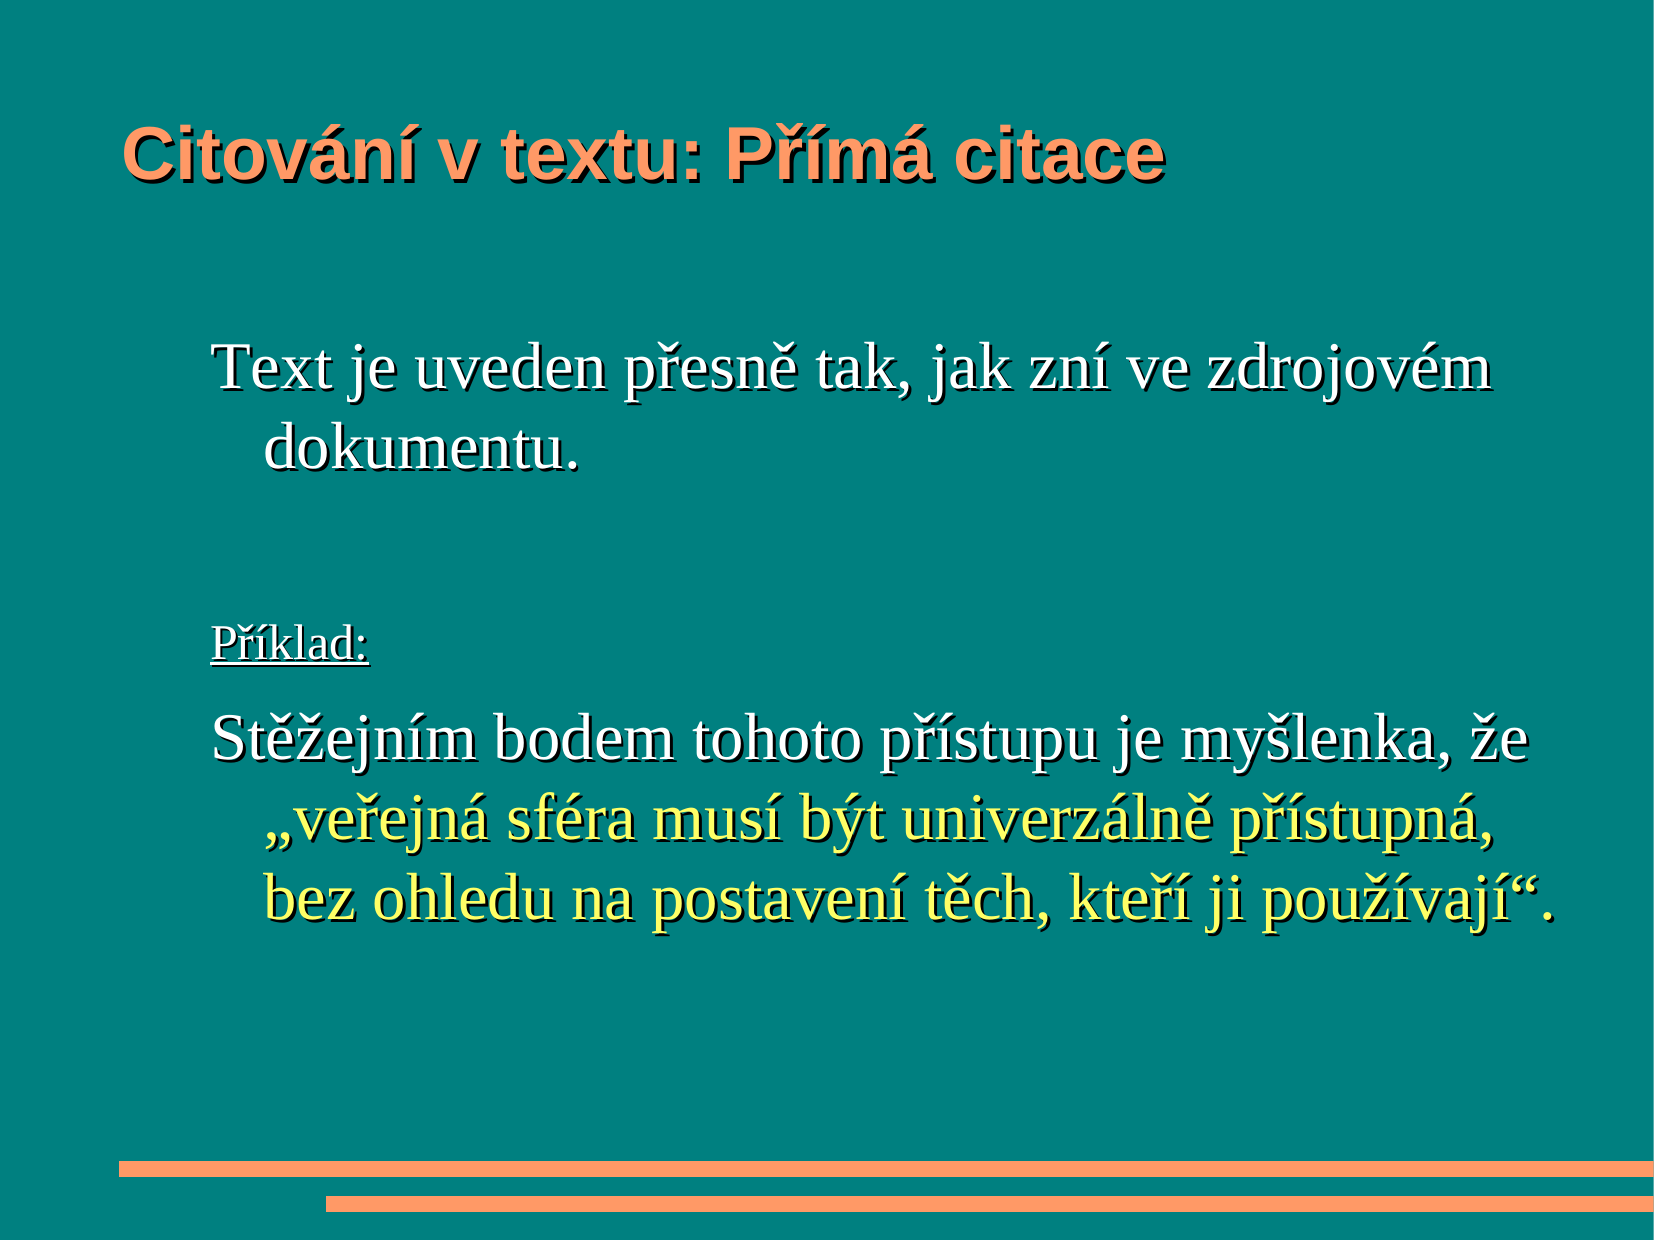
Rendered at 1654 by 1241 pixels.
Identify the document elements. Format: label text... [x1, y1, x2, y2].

list Text je uveden přesně tak, jak zní ve zdrojovém dokumentu. Příklad: Stěžejním bodem tohoto přístupu je myšlenka, že „veřejná sféra musí být univerzálně přístupná, bez ohledu na postavení těch, kteří ji používají“. [121, 322, 1561, 1132]
title Citování v textu: Přímá citace [121, 46, 1534, 254]
